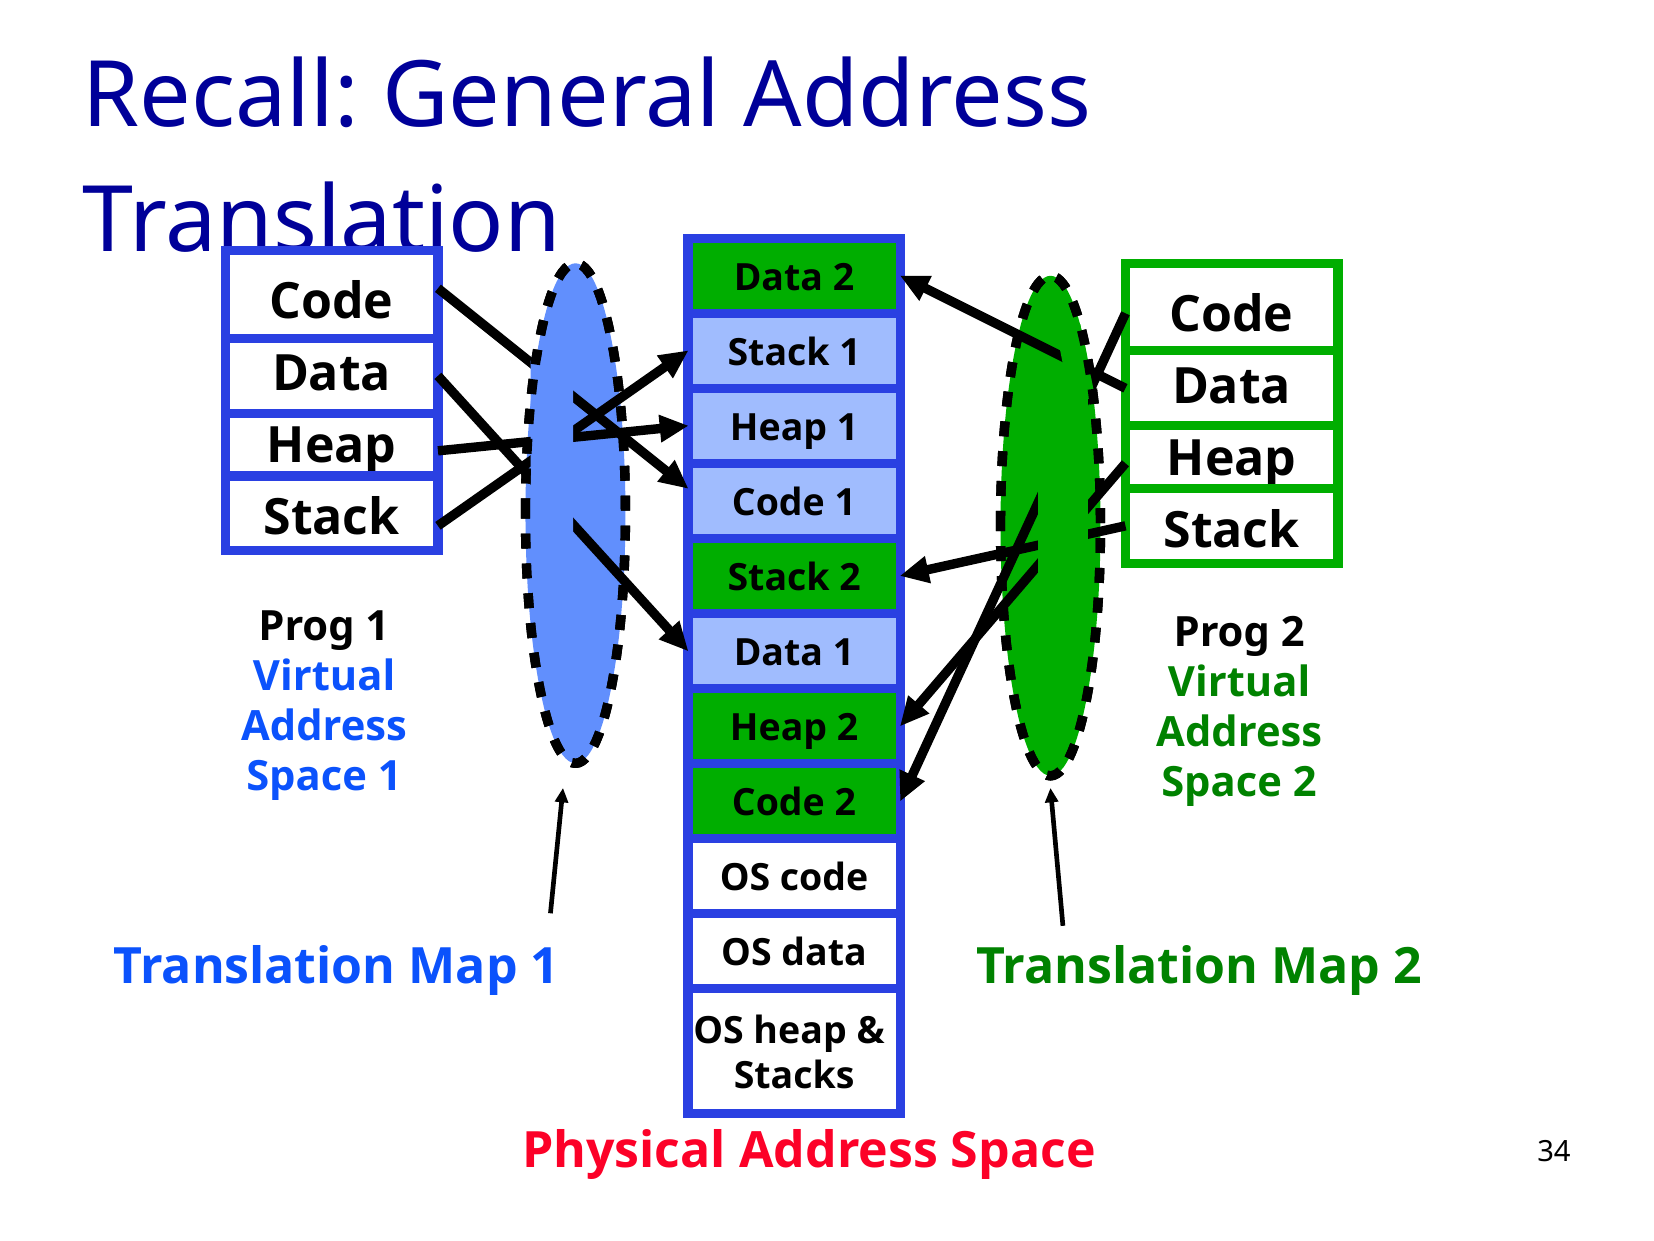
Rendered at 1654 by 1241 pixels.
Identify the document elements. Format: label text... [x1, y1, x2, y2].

text_box OS data [687, 913, 901, 989]
text_box Prog 1 Virtual Address Space 1 [225, 591, 423, 807]
text_box [1000, 275, 1101, 775]
text_box Code 2 [687, 763, 901, 838]
text_box OS code [687, 838, 901, 913]
text_box Stack 2 [687, 538, 901, 613]
text_box Code Data Heap Stack [225, 418, 438, 471]
text_box Prog 2 Virtual Address Space 2 [1141, 596, 1338, 813]
text_box Data 1 [687, 613, 901, 688]
text_box Stack 1 [687, 313, 901, 388]
text_box [525, 263, 626, 763]
text_box Physical Address Space [507, 1109, 1112, 1185]
text_box Code Data Heap Stack [1125, 493, 1338, 564]
text_box Heap 1 [687, 388, 901, 463]
title Recall: General Address Translation [82, 49, 1571, 257]
text_box Code Data Heap Stack [225, 343, 438, 409]
text_box Heap 2 [687, 688, 901, 763]
text_box Code Data Heap Stack [1125, 355, 1338, 421]
text_box Code Data Heap Stack [225, 250, 438, 334]
text_box Code Data Heap Stack [1125, 263, 1338, 346]
text_box [583, 422, 604, 431]
text_box Code Data Heap Stack [1125, 430, 1338, 484]
text_box OS heap & Stacks [687, 989, 901, 1109]
text_box Translation Map 2 [960, 925, 1437, 1001]
text_box Data 2 [687, 238, 901, 313]
text_box Code 1 [687, 463, 901, 538]
text_box [606, 408, 623, 427]
text_box Translation Map 1 [98, 925, 575, 1001]
text_box Code Data Heap Stack [225, 481, 438, 551]
